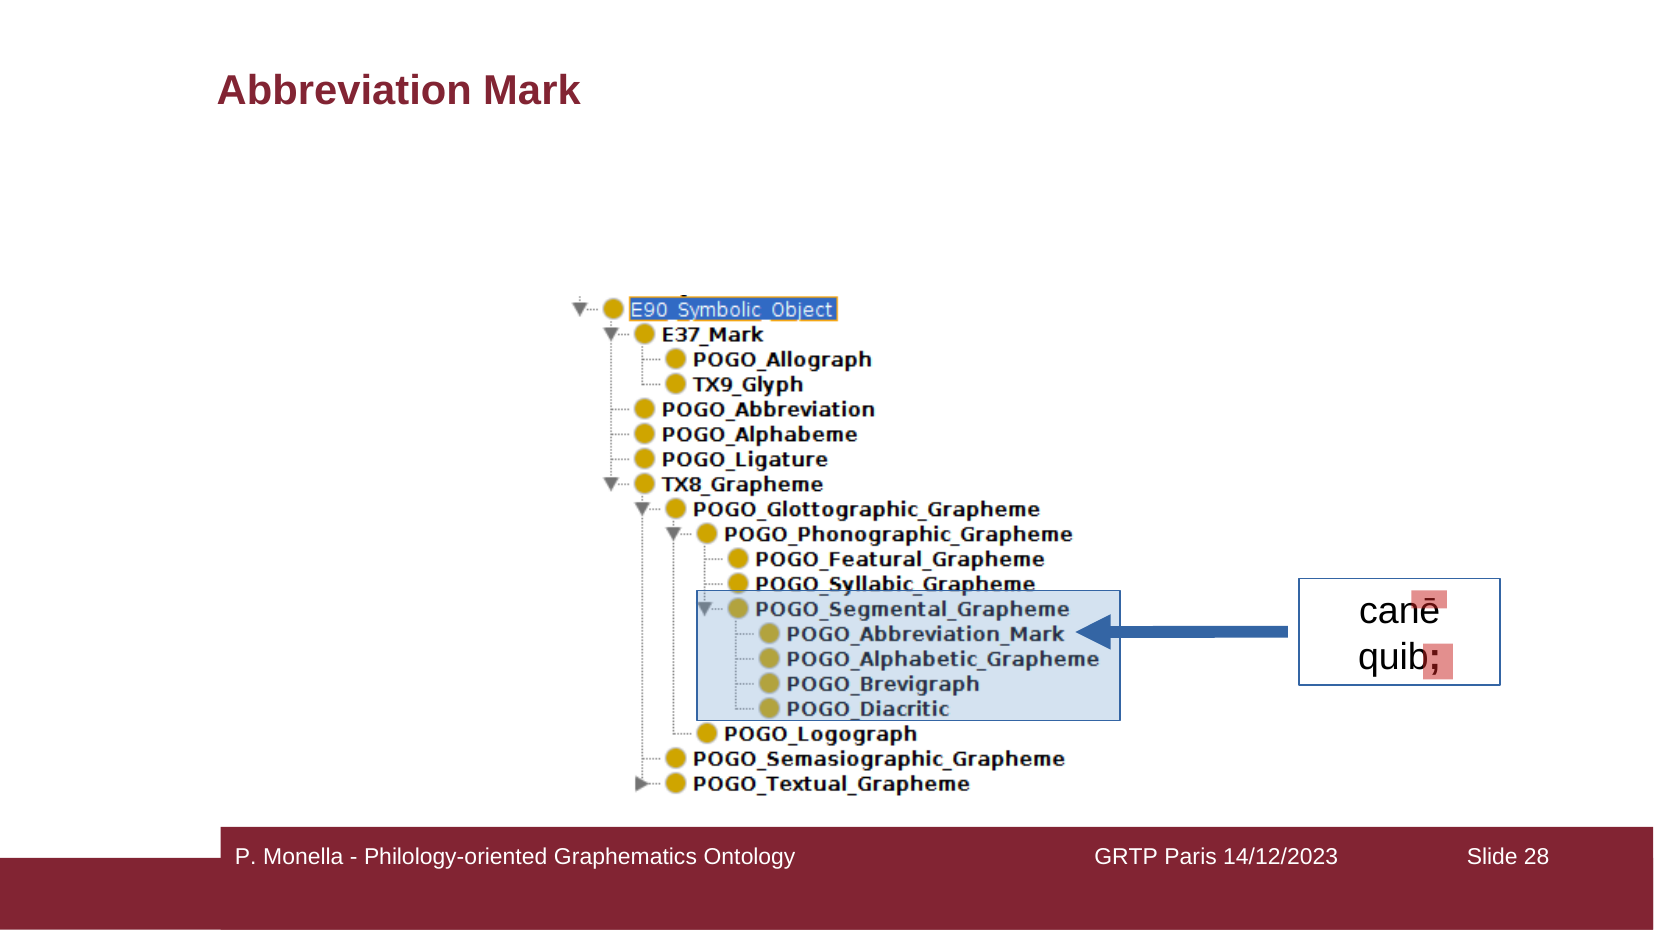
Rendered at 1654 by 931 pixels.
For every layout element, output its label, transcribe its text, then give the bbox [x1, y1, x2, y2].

text_box [1423, 643, 1453, 680]
title Abbreviation Mark [201, 55, 1543, 124]
text_box [696, 590, 1120, 721]
text_box canē quib; [1299, 578, 1501, 685]
picture [570, 295, 1108, 816]
text_box [1411, 590, 1447, 609]
